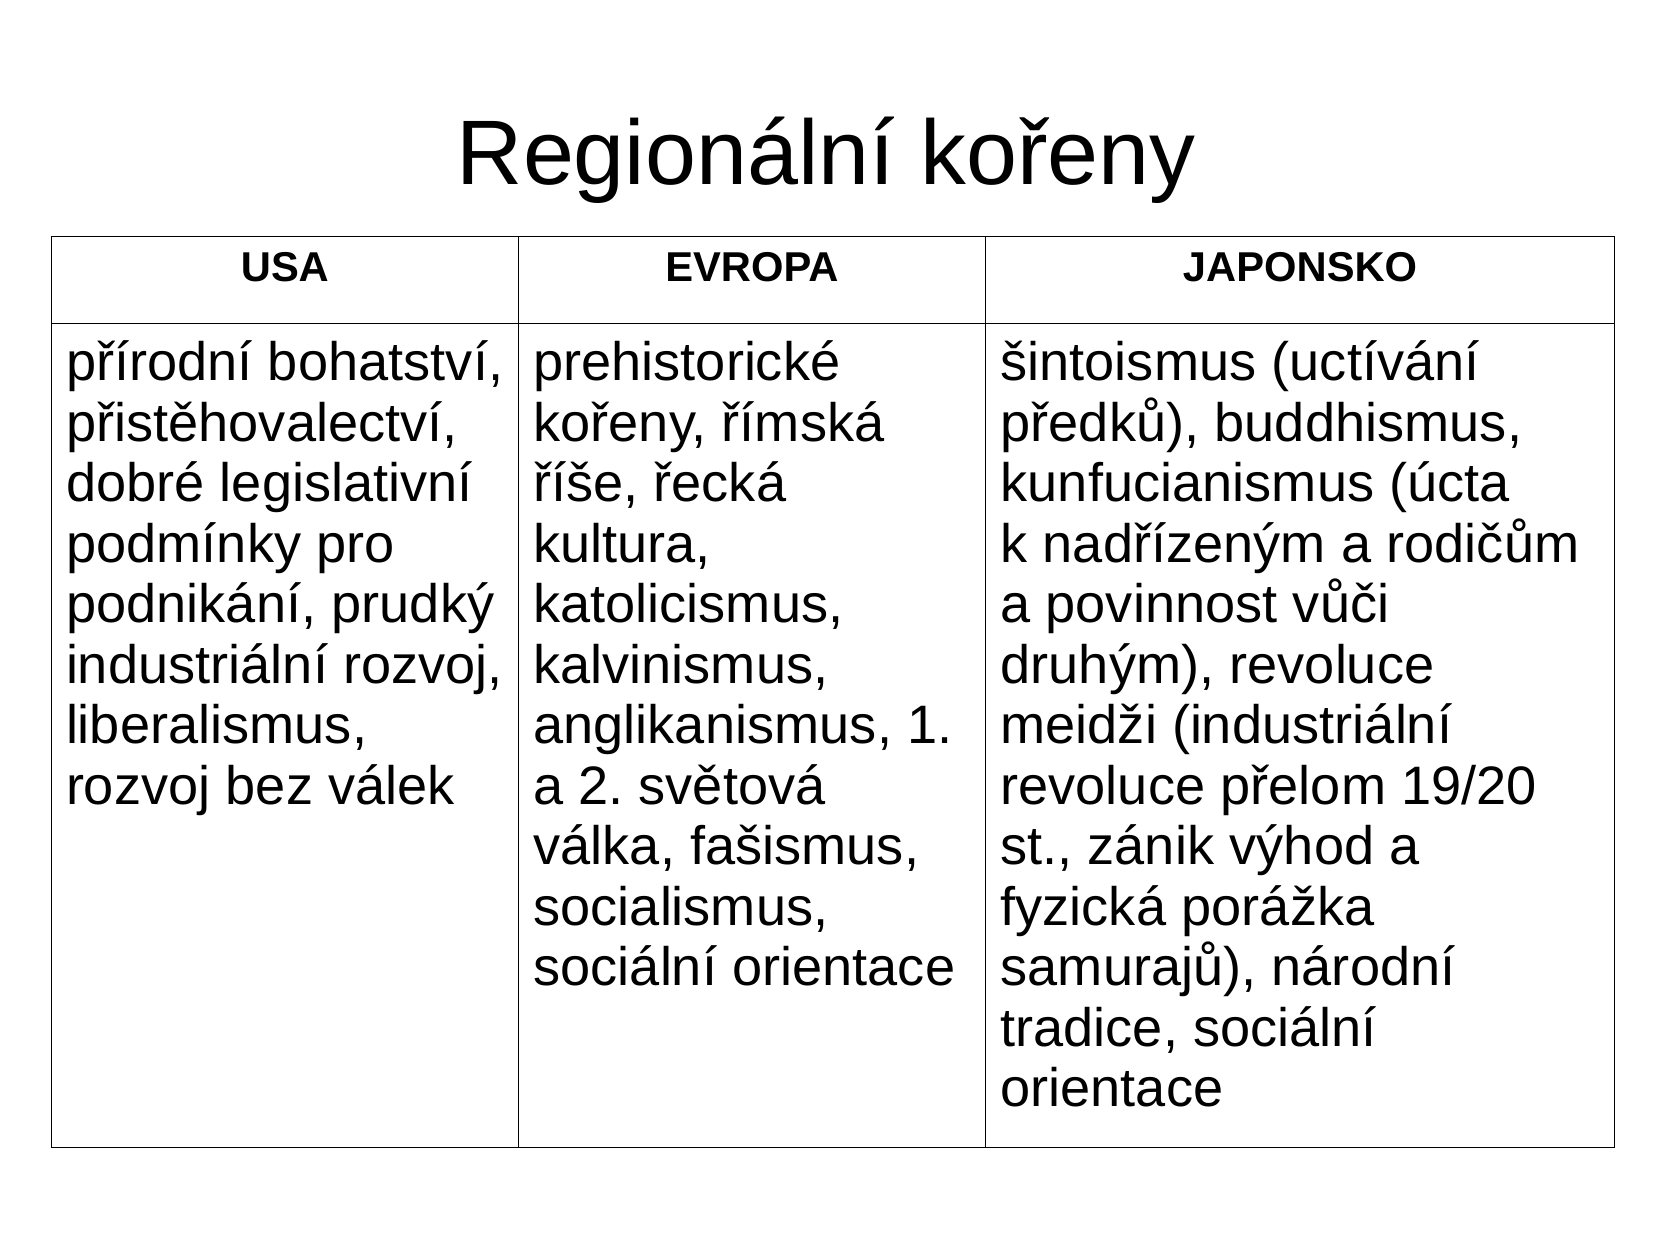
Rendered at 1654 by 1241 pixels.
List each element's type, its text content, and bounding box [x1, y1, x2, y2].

table_cell šintoismus (uctívání předků), buddhismus, kunfucianismus (úcta k nadřízeným a rodičům a povinnost vůči druhým), revoluce meidži (industriální revoluce přelom 19/20 st., zánik výhod a fyzická porážka samurajů), národní tradice, sociální orientace [986, 324, 1614, 1147]
table_cell přírodní bohatství, přistěhovalectví, dobré legislativní podmínky pro podnikání, prudký industriální rozvoj, liberalismus, rozvoj bez válek [52, 324, 518, 1147]
table_header USA [52, 237, 518, 323]
title Regionální kořeny [82, 49, 1571, 236]
table_header JAPONSKO [986, 237, 1614, 323]
table_header EVROPA [519, 237, 985, 323]
table_cell prehistorické kořeny, římská říše, řecká kultura, katolicismus, kalvinismus, anglikanismus, 1. a 2. světová válka, fašismus, socialismus, sociální orientace [519, 324, 985, 1147]
